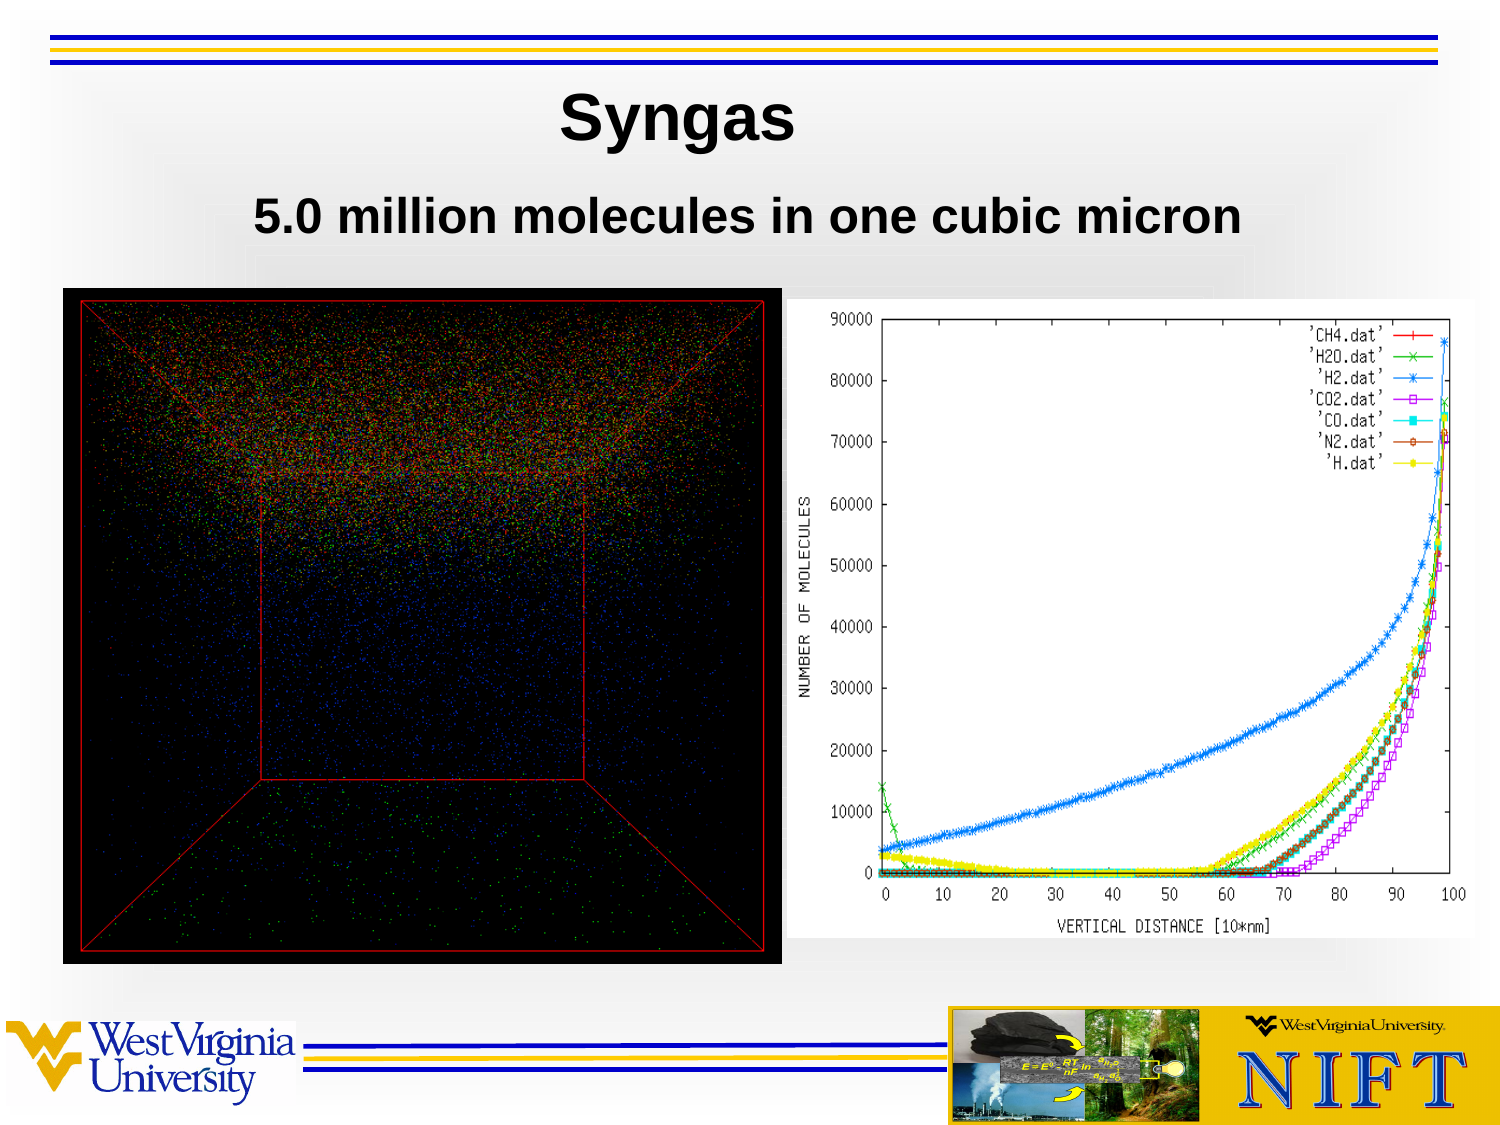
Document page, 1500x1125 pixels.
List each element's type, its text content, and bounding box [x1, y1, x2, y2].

picture [948, 1006, 1500, 1125]
picture [787, 299, 1475, 938]
title Syngas [340, 56, 1016, 178]
text_box 5.0 million molecules in one cubic micron [238, 180, 1271, 252]
picture [63, 288, 782, 964]
